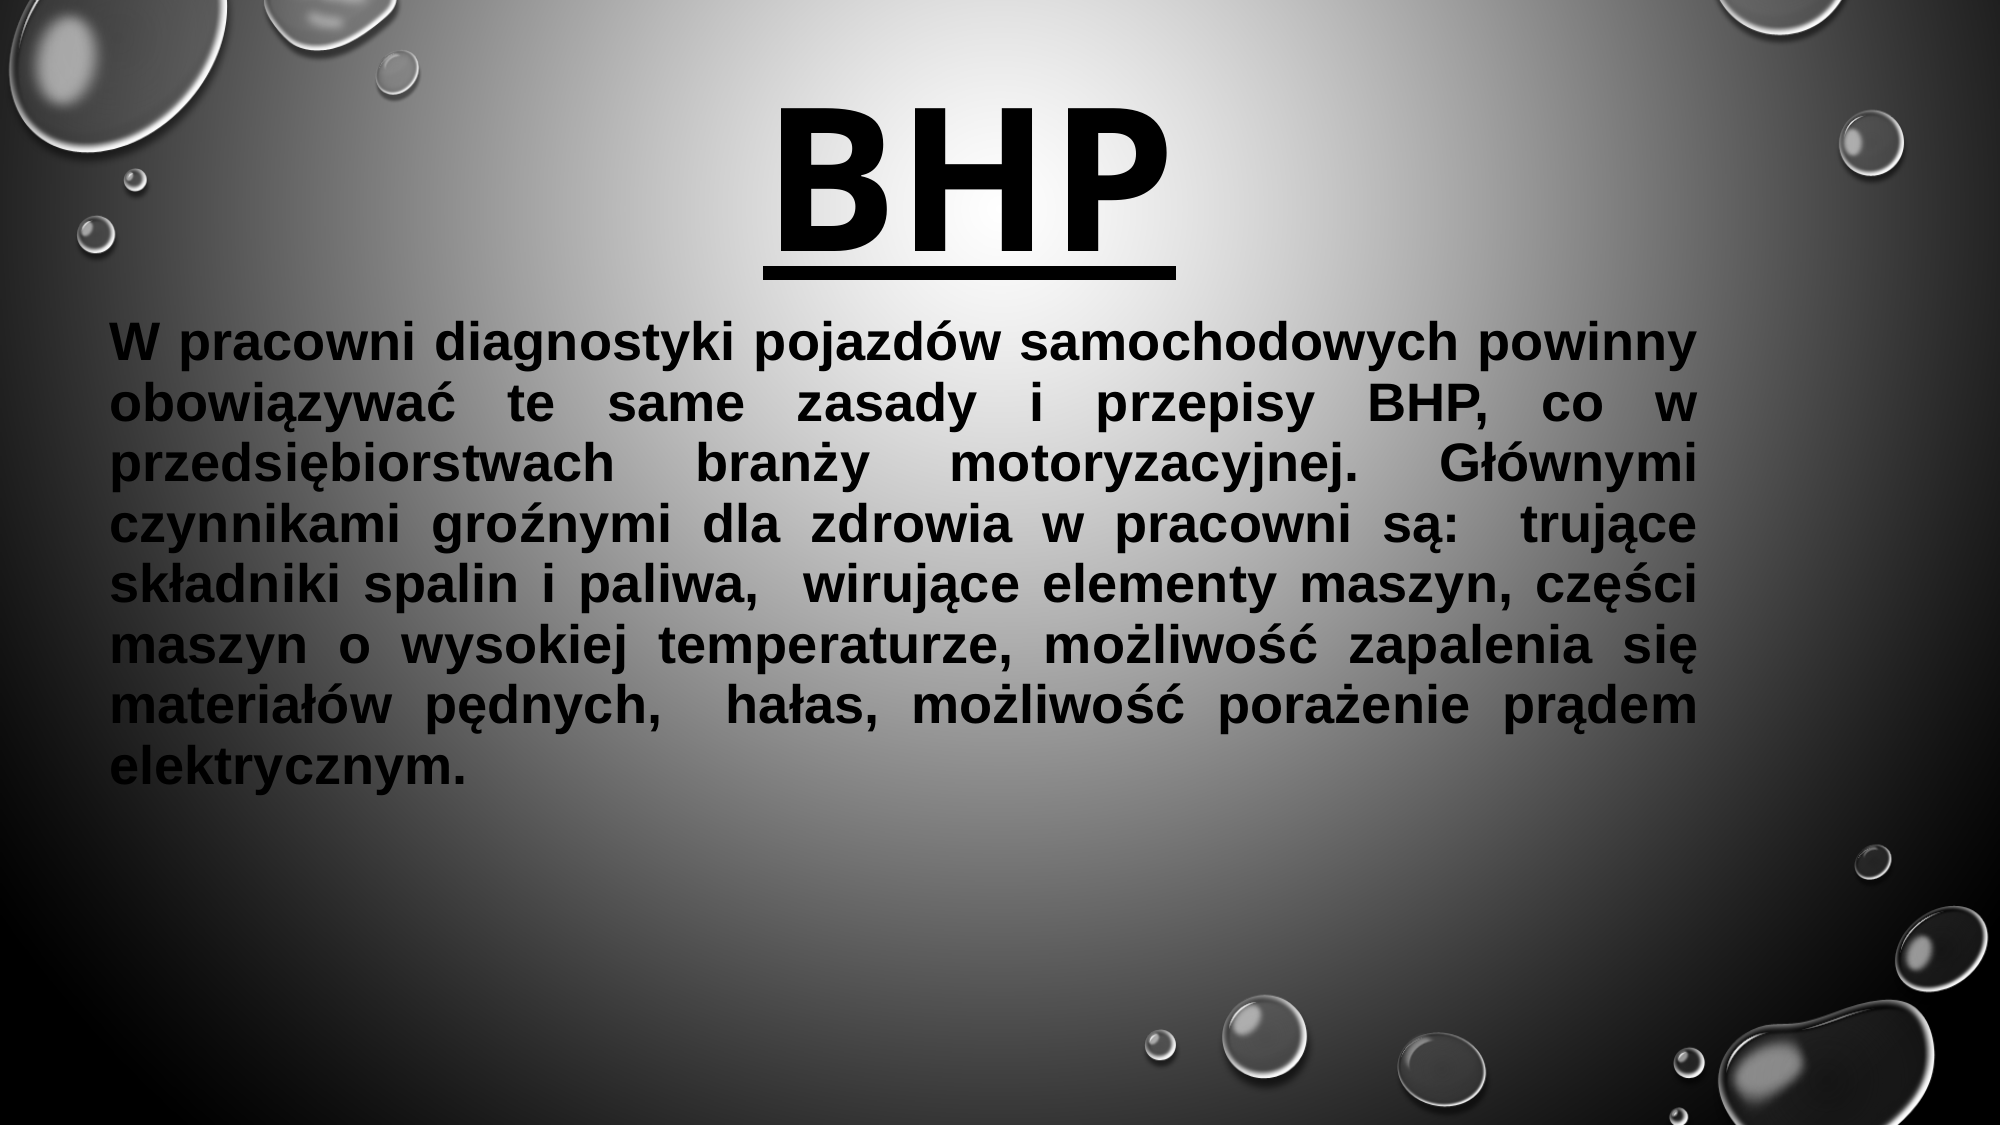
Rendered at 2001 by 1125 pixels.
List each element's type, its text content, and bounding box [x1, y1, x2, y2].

title BHP [120, 70, 1819, 94]
text_box W pracowni diagnostyki pojazdów samochodowych powinny obowiązywać te same zasady i przepisy BHP, co w przedsiębiorstwach branży motoryzacyjnej. Głównymi czynnikami groźnymi dla zdrowia w pracowni są: trujące składniki spalin i paliwa, wirujące elementy maszyn, części maszyn o wysokiej temperaturze, możliwość zapalenia się materiałów pędnych, hałas, możliwość porażenie prądem elektrycznym. [94, 304, 1823, 804]
